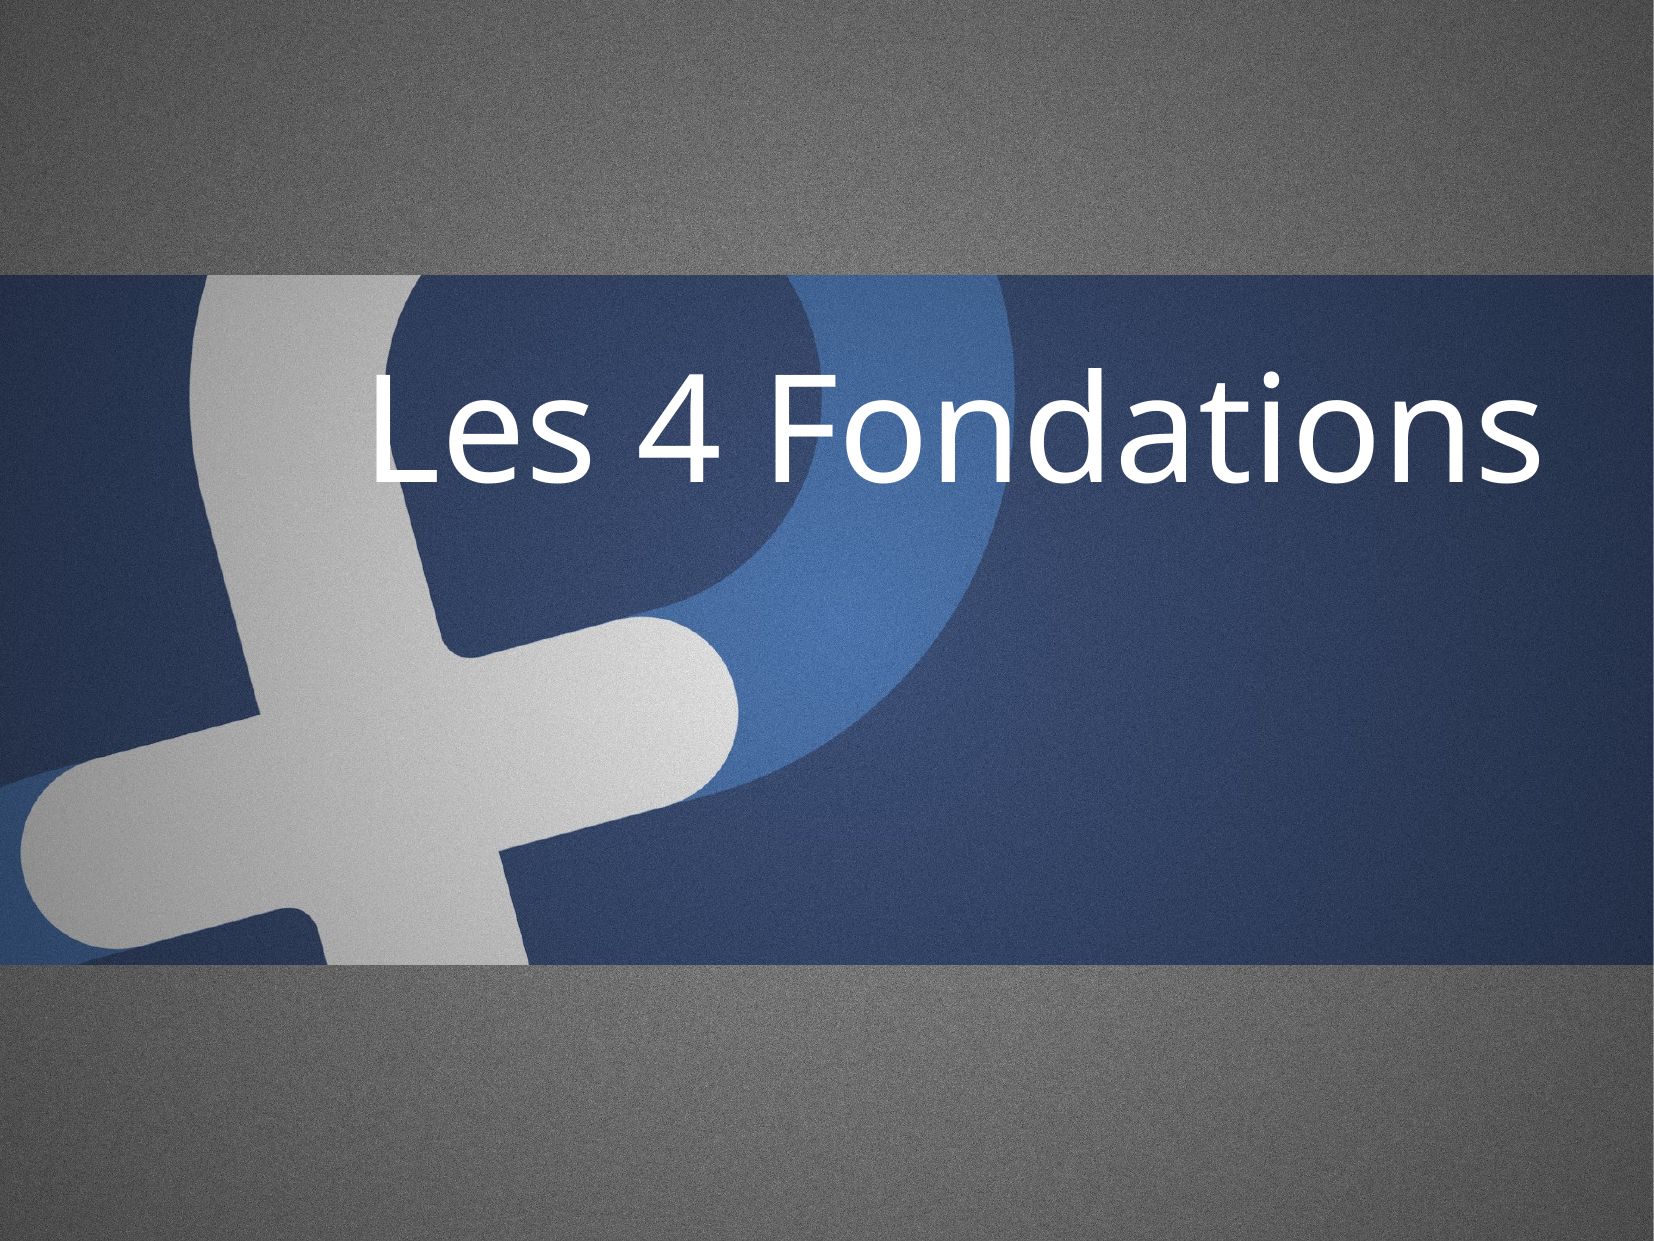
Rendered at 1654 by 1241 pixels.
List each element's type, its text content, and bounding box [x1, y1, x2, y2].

text_box Les 4 Fondations [297, 315, 1562, 654]
picture [0, 0, 1654, 1241]
